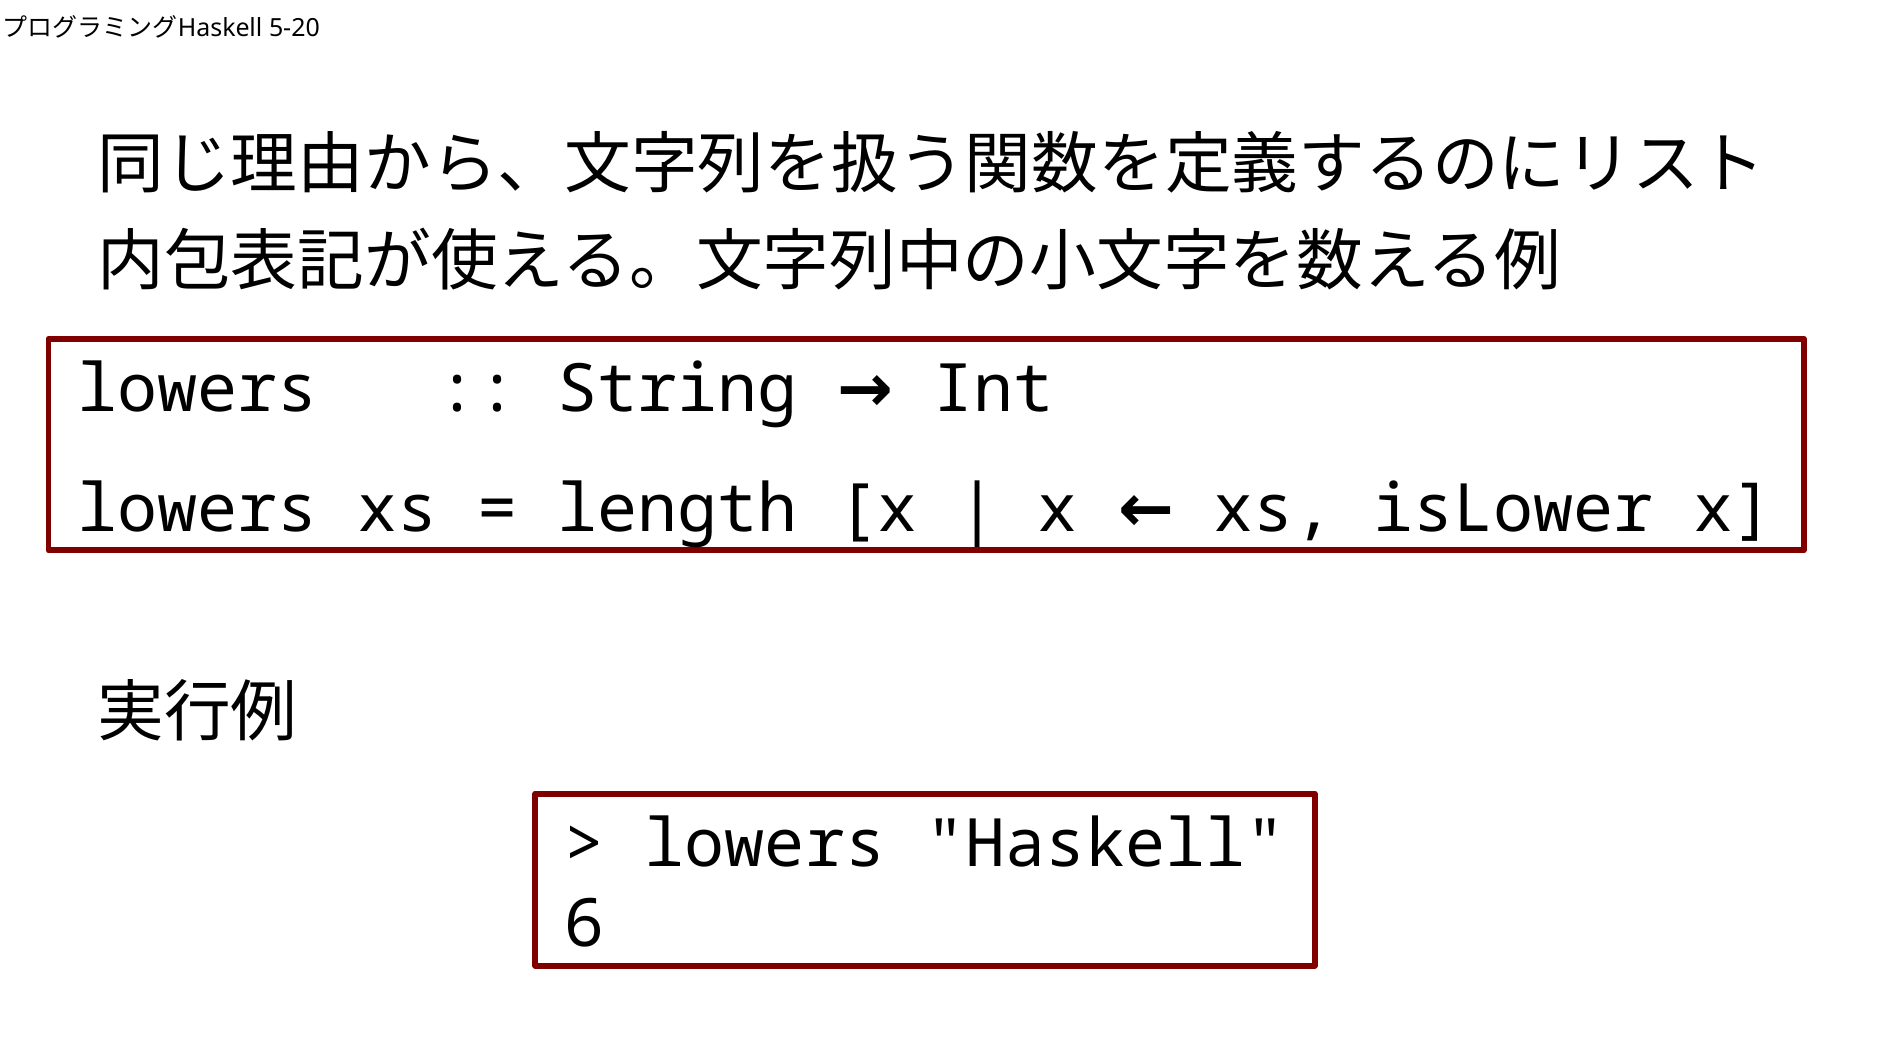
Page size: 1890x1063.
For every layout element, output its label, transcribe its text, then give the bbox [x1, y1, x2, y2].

text_box > lowers "Haskell" 6 [535, 793, 1315, 966]
list 同じ理由から、文字列を扱う関数を定義するのにリスト内包表記が使える。文字列中の小文字を数える例 [94, 107, 1796, 247]
list 実行例 [94, 655, 1796, 729]
text_box lowers :: String → Int lowers xs = length [x | x ← xs, isLower x] [48, 338, 1804, 551]
